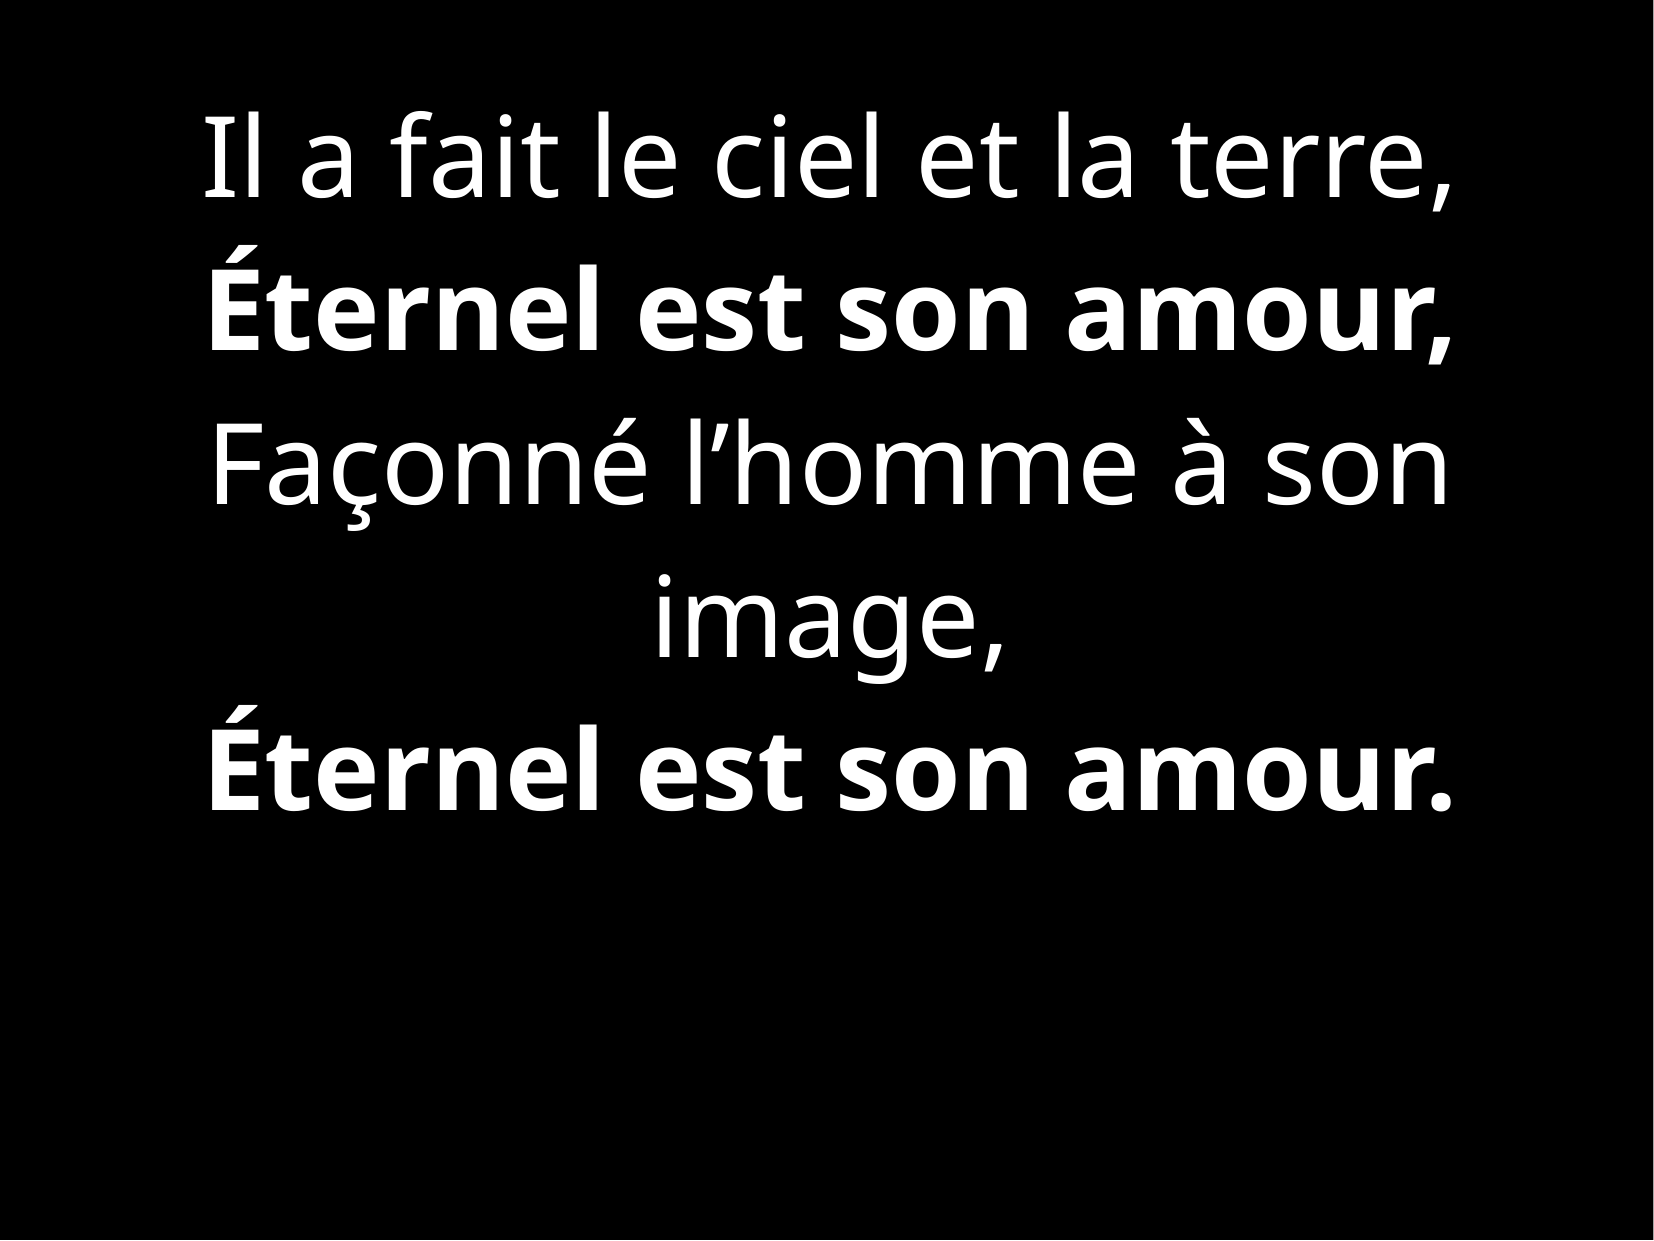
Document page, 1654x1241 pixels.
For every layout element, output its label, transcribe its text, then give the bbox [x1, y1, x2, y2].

subtitle Il a fait le ciel et la terre, Éternel est son amour, Façonné l’homme à son image, Éternel est son amour. [21, 0, 1640, 1241]
